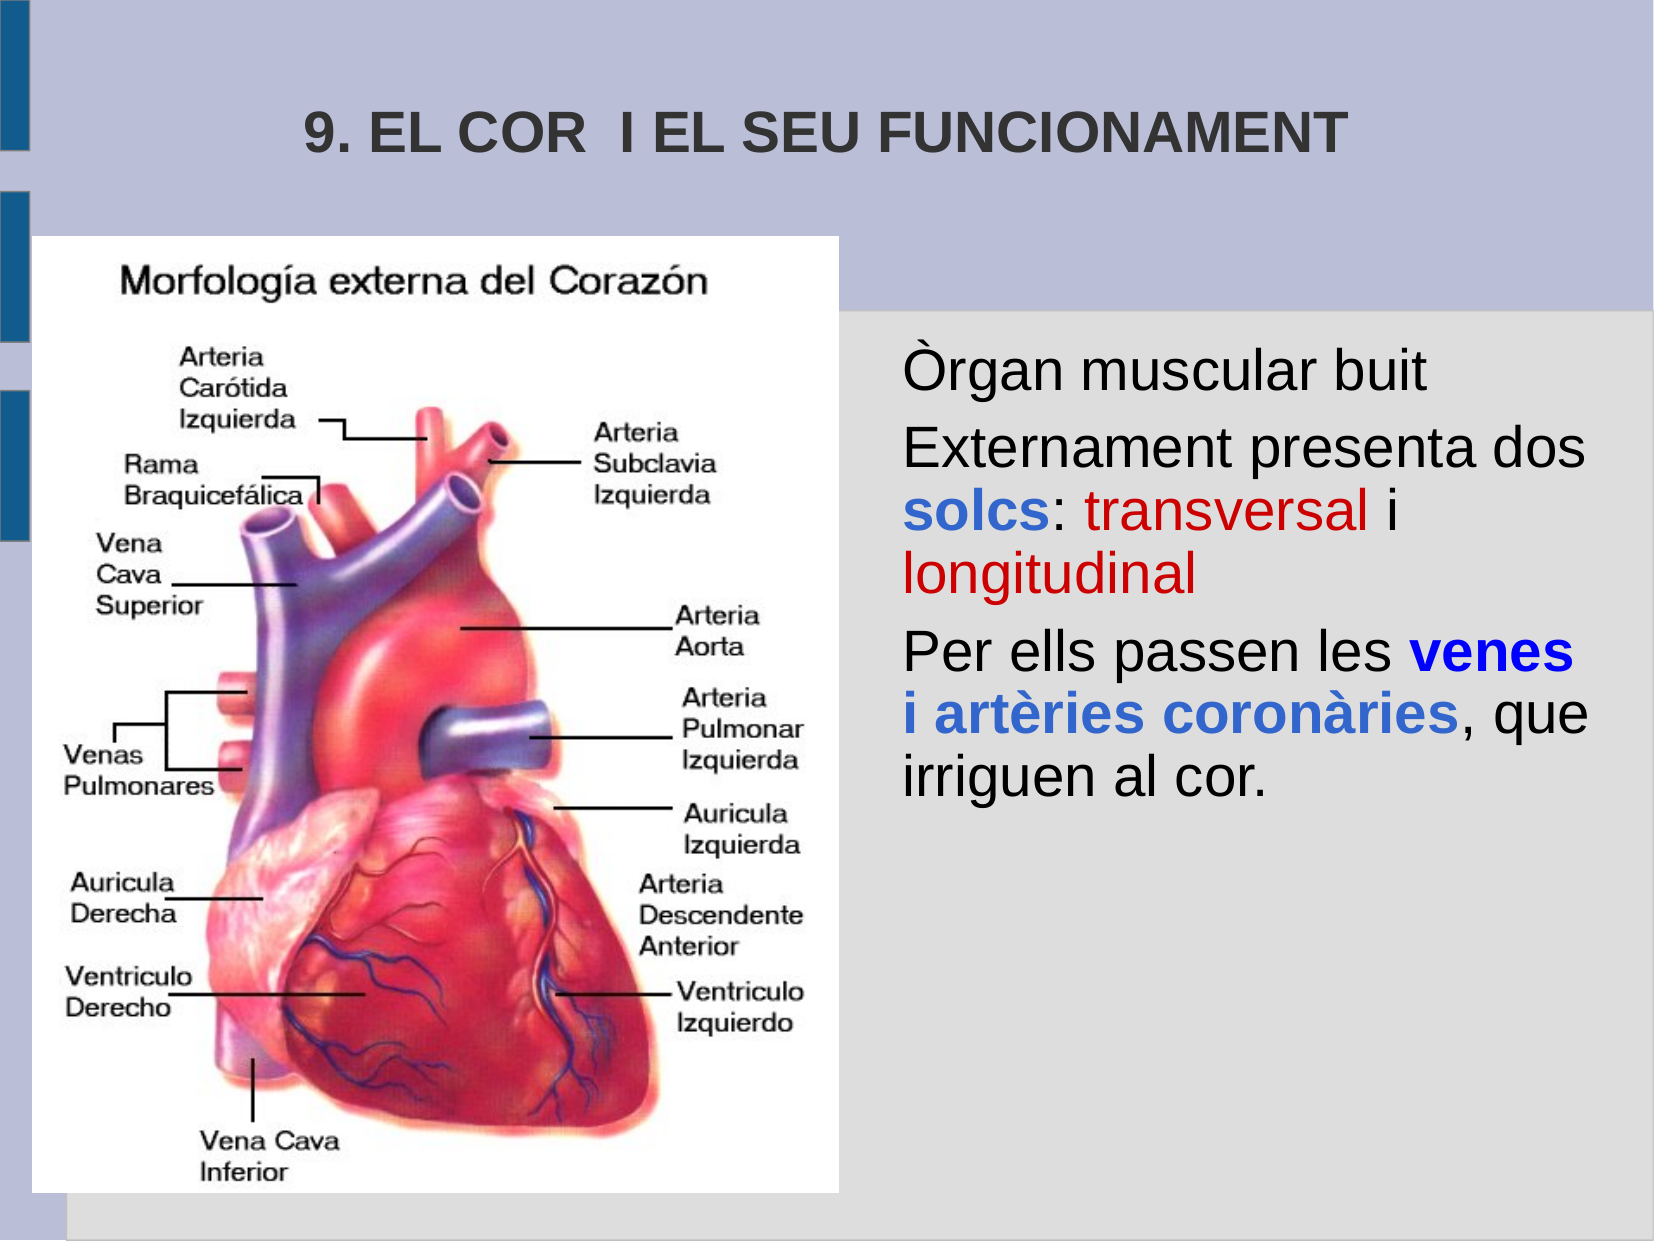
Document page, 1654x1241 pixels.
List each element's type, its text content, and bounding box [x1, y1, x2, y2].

title 9. EL COR I EL SEU FUNCIONAMENT [82, 35, 1571, 172]
picture [32, 236, 839, 1193]
list Òrgan muscular buit Externament presenta dos solcs: transversal i longitudinal Per ells passen les venes i artèries coronàries, que irriguen al cor. [887, 332, 1618, 1111]
